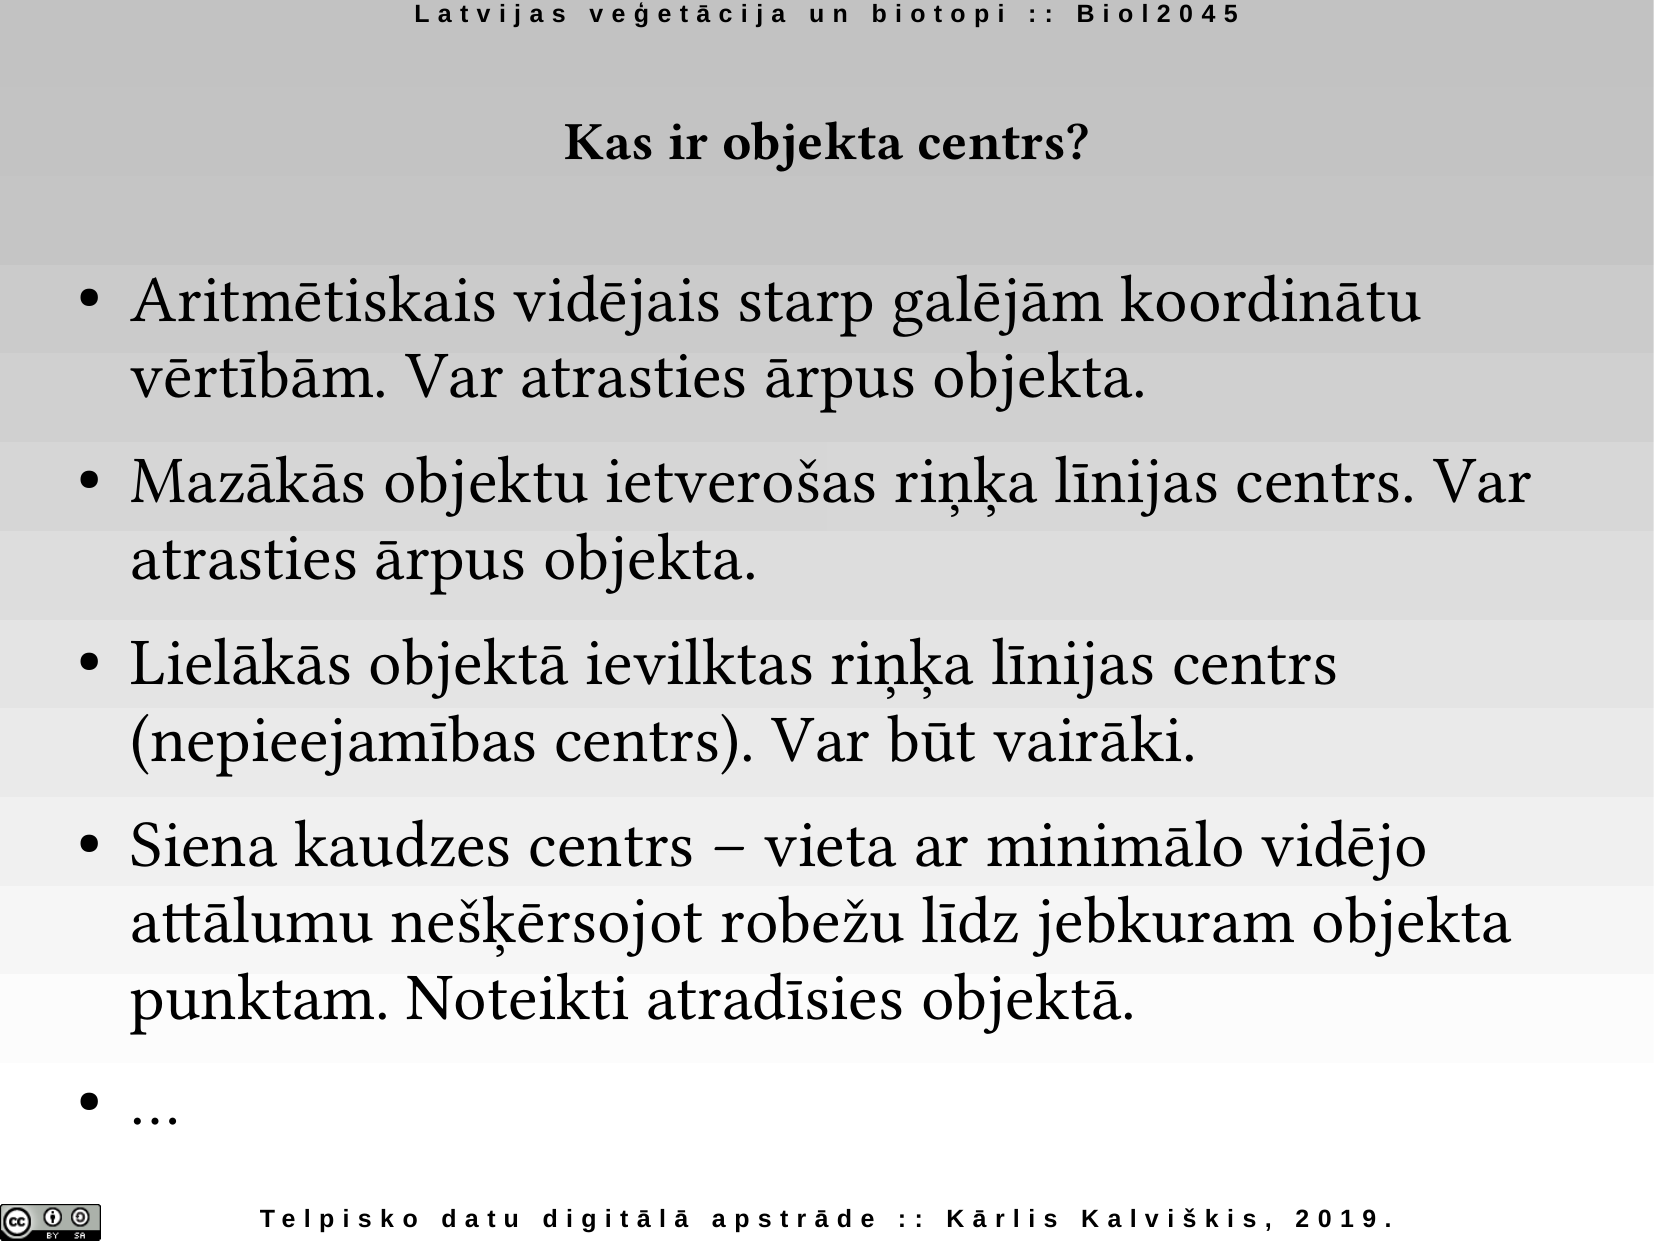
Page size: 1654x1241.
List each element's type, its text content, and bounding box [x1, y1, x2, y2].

picture [0, 0, 1654, 1241]
list Aritmētiskais vidējais starp galējām koordinātu vērtībām. Var atrasties ārpus objekta. Mazākās objektu ietverošas riņķa līnijas centrs. Var atrasties ārpus objekta. Lielākās objektā ievilktas riņķa līnijas centrs (nepieejamības centrs). Var būt vairāki. Siena kaudzes centrs – vieta ar minimālo vidējo attālumu nešķērsojot robežu līdz jebkuram objekta punktam. Noteikti atradīsies objektā. ... [59, 261, 1596, 1142]
title Kas ir objekta centrs? [59, 37, 1596, 246]
